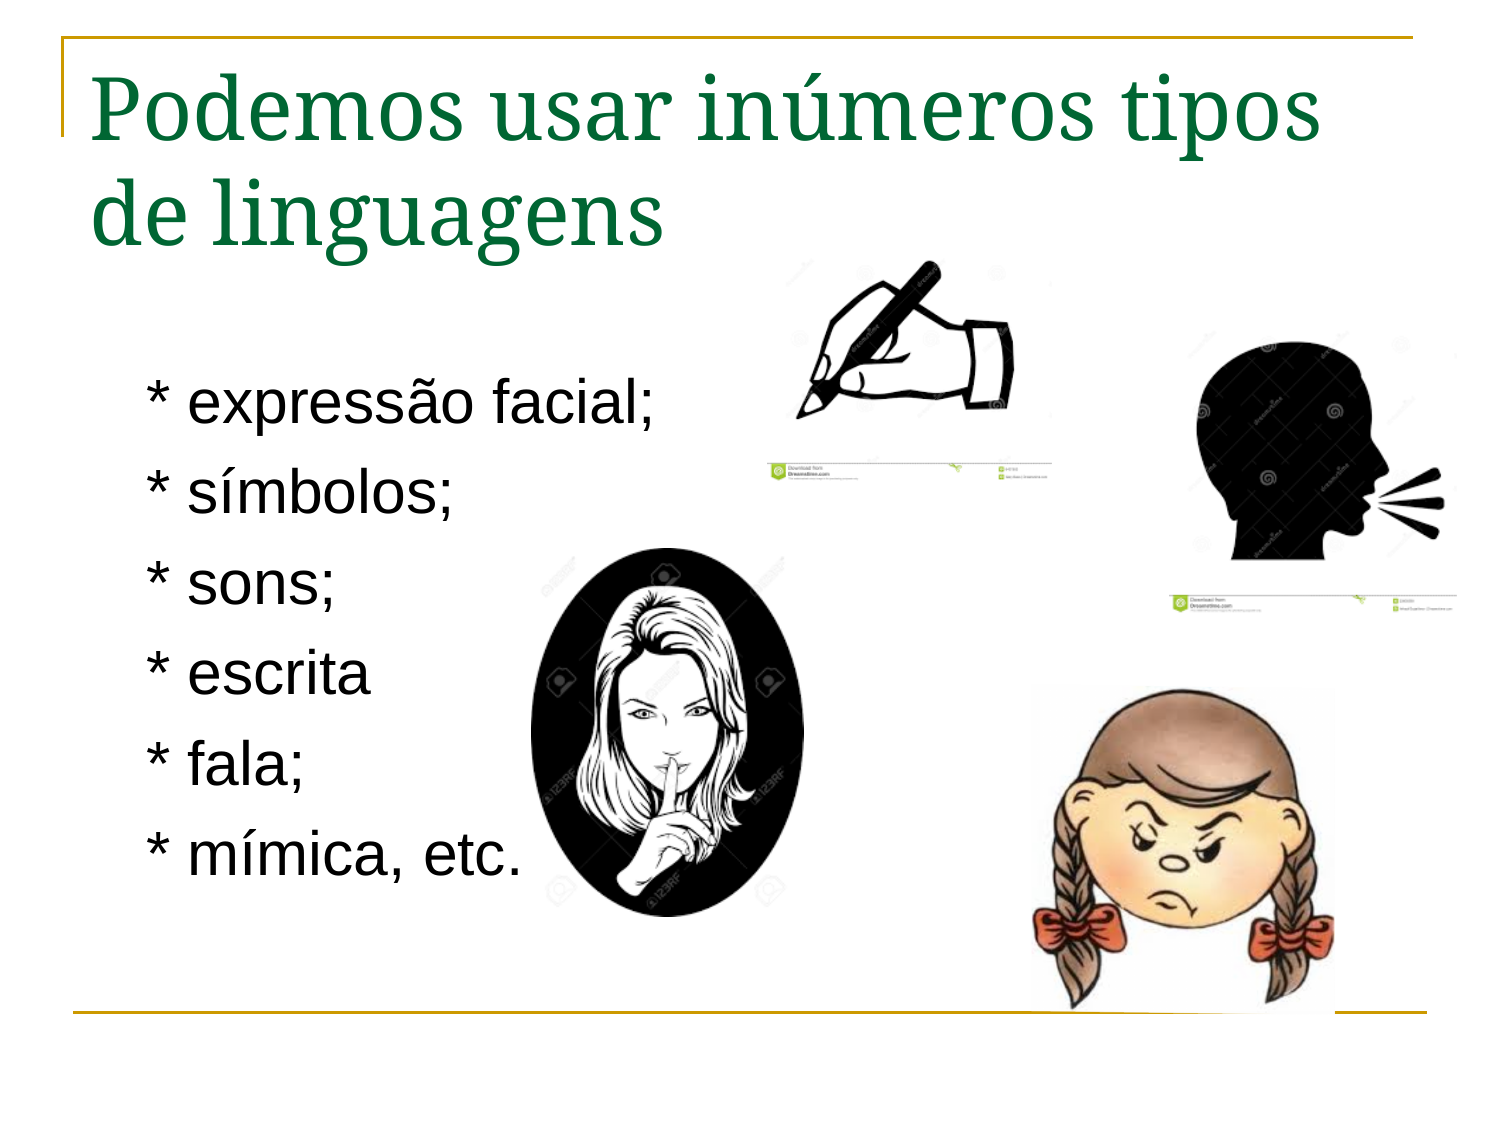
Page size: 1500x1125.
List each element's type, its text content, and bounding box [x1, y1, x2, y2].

picture [1031, 685, 1335, 1015]
title Podemos usar inúmeros tipos de linguagens [75, 45, 1426, 262]
picture [531, 548, 804, 917]
picture [767, 236, 1052, 483]
picture [1169, 307, 1457, 615]
list * expressão facial; * símbolos; * sons; * escrita * fala; * mímica, etc. [75, 262, 1426, 1006]
